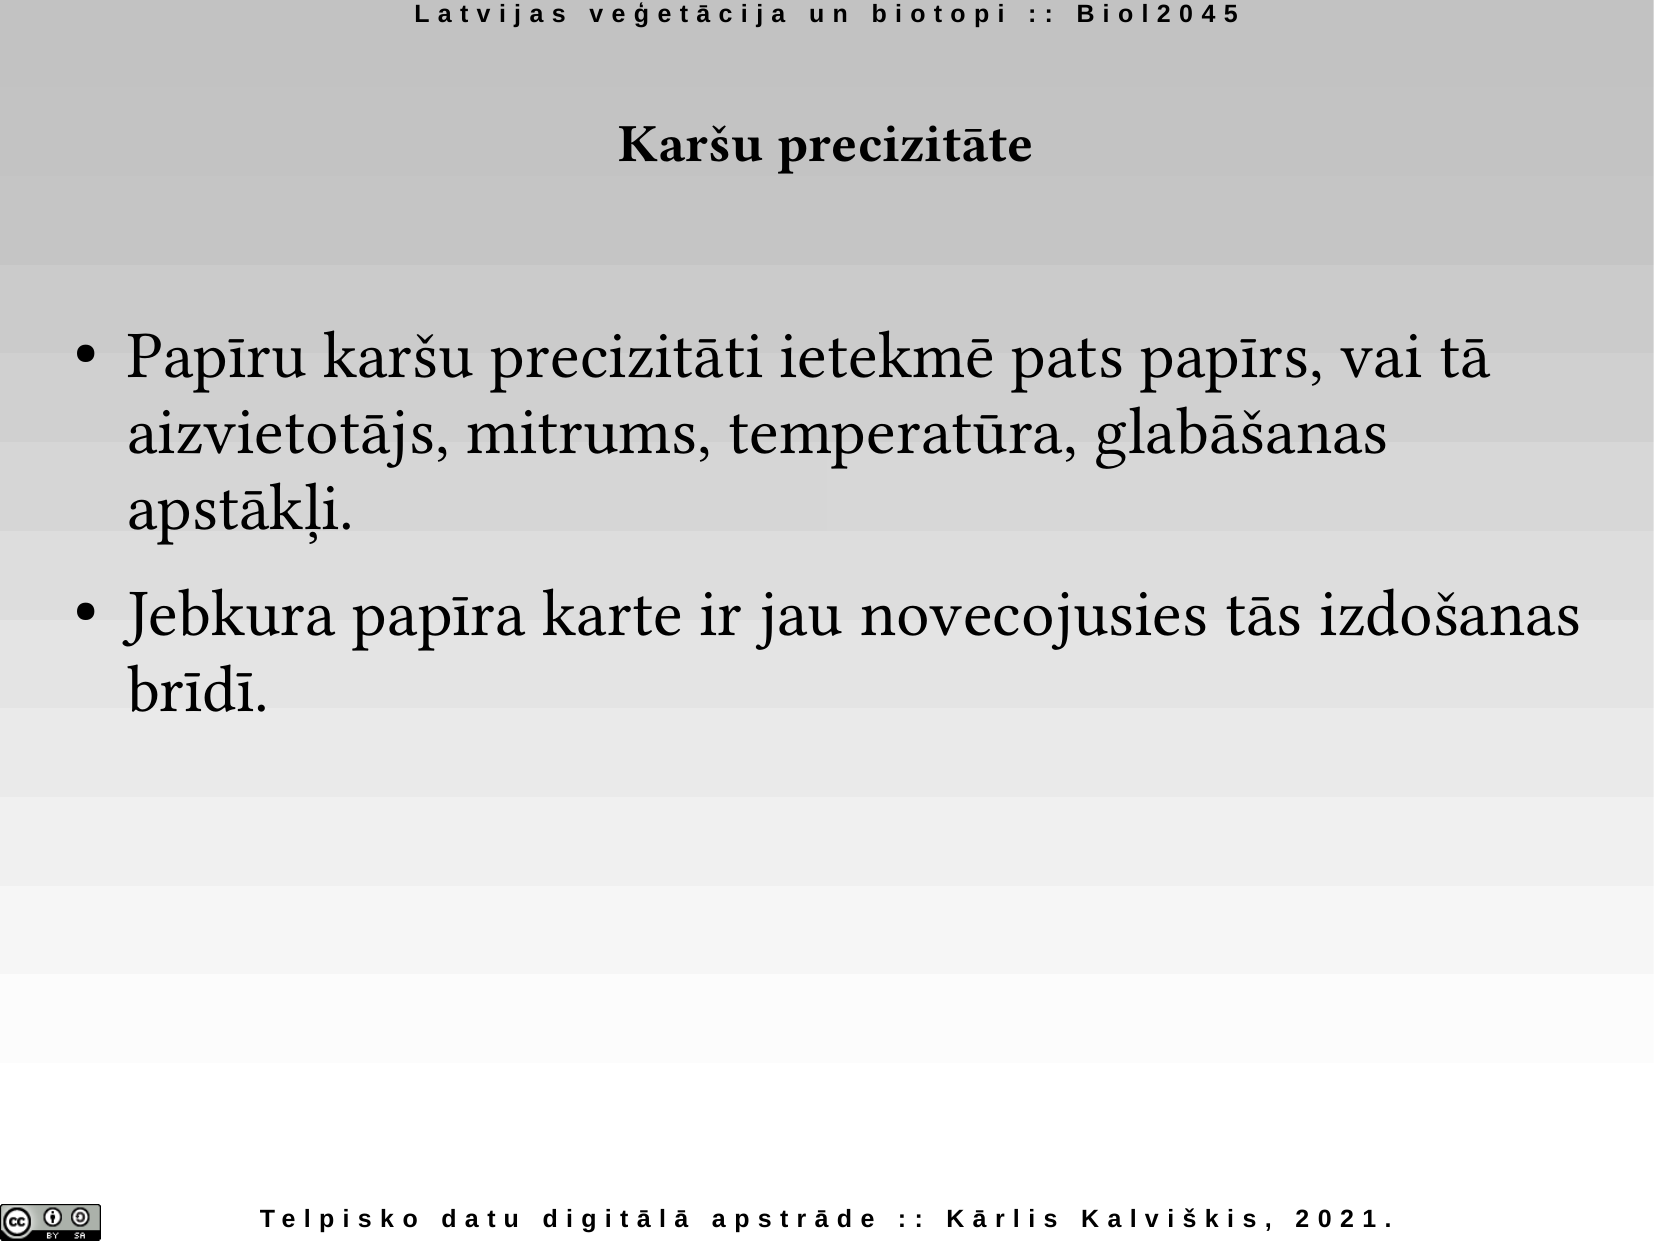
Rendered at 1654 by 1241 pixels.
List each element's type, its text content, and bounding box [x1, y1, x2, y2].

title Karšu precizitāte [0, 1, 1654, 287]
list Papīru karšu precizitāti ietekmē pats papīrs, vai tā aizvietotājs, mitrums, temperatūra, glabāšanas apstākļi. Jebkura papīra karte ir jau novecojusies tās izdošanas brīdī. [56, 317, 1600, 1175]
picture [0, 287, 1654, 1241]
